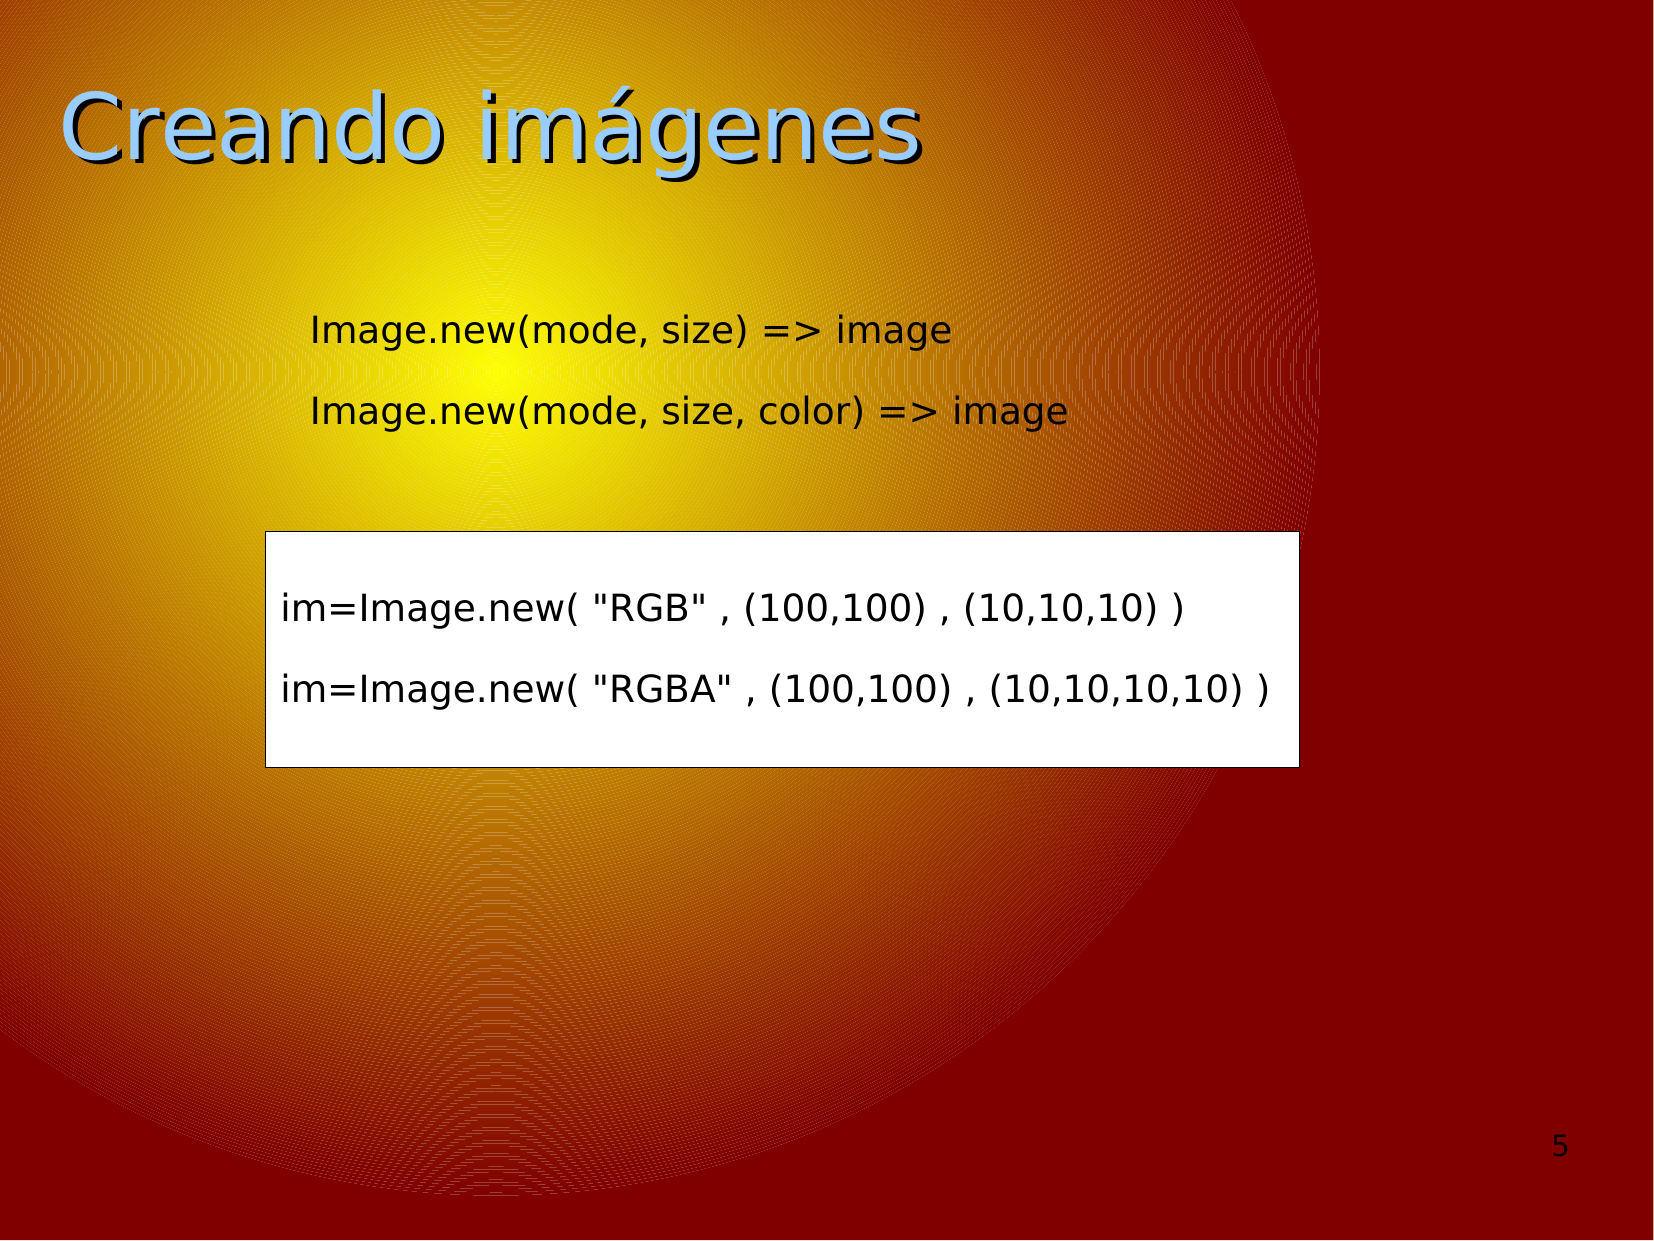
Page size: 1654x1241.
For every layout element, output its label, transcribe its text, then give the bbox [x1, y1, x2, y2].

text_box im=Image.new( "RGB" , (100,100) , (10,10,10) ) im=Image.new( "RGBA" , (100,100) , (10,10,10,10) ) [265, 531, 1300, 768]
text_box Image.new(mode, size) => image Image.new(mode, size, color) => image [295, 303, 1085, 443]
title Creando imágenes [59, 29, 1547, 228]
